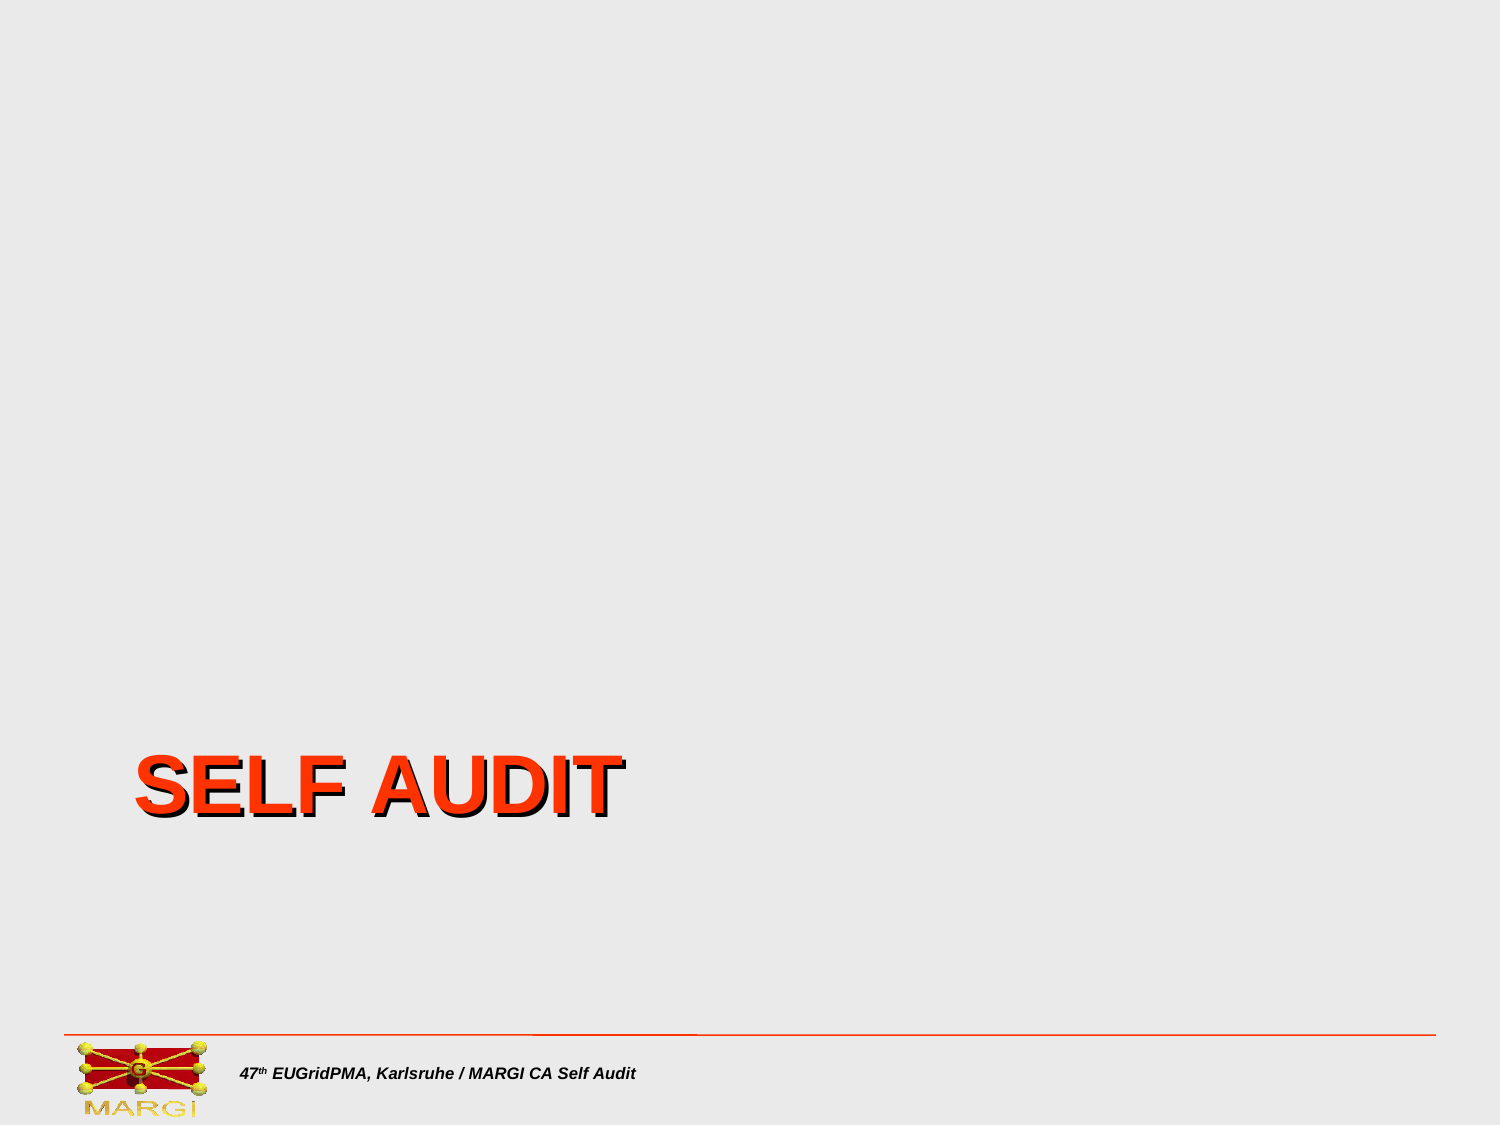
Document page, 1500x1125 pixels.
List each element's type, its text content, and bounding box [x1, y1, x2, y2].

picture [67, 1033, 219, 1123]
text_box SELF AUDIT [118, 722, 1394, 947]
